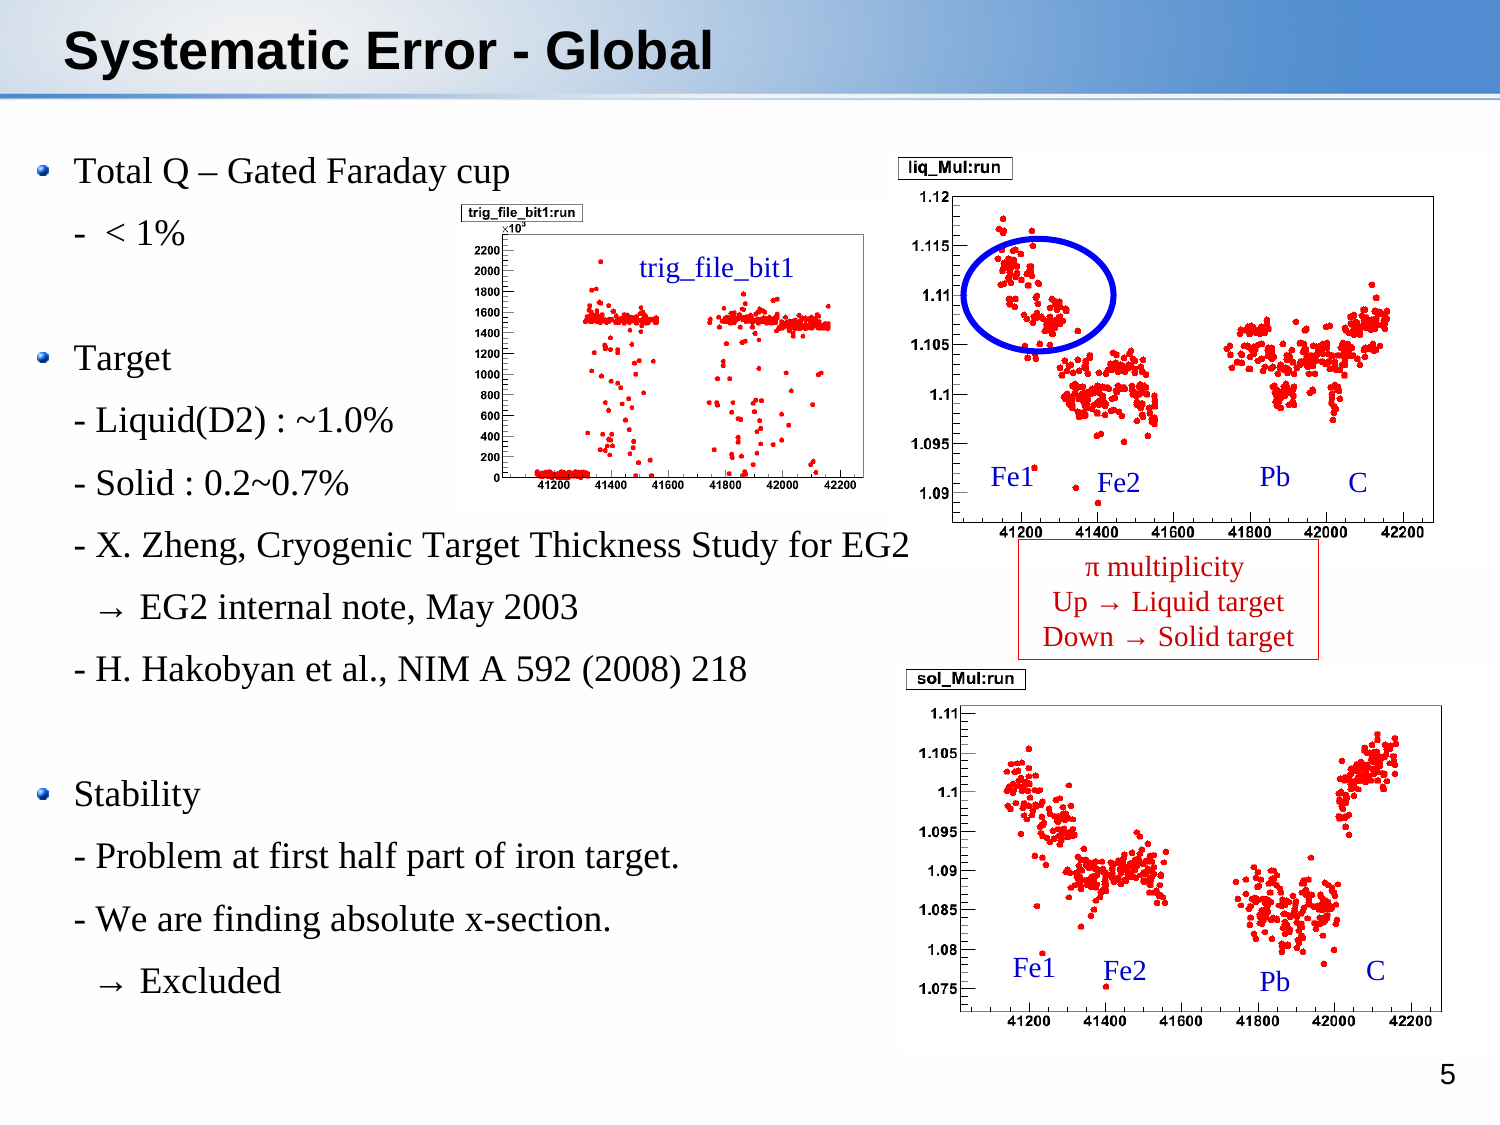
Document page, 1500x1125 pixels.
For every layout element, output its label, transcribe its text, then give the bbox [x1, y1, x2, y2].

text_box trig_file_bit1 [571, 241, 863, 291]
text_box C [1320, 455, 1396, 506]
text_box π multiplicity Up → Liquid target Down → Solid target [1018, 539, 1319, 660]
title Systematic Error - Global [49, 12, 1463, 94]
text_box Fe1 [996, 941, 1072, 992]
text_box Fe2 [1087, 943, 1163, 994]
list Total Q – Gated Faraday cup - < 1% Target - Liquid(D2) : ~1.0% - Solid : 0.2~0.7% - X. Zheng, Cryogenic Target Thickness Study for EG2 → EG2 internal note, May 2003 - H. Hakobyan et al., NIM A 592 (2008) 218 Stability - Problem at first half part of iron target. - We are finding absolute x-section. → Excluded [37, 150, 1436, 1088]
text_box Fe1 [975, 449, 1051, 500]
text_box C [1338, 943, 1414, 994]
text_box Fe2 [1081, 455, 1157, 506]
text_box Pb [1237, 955, 1313, 1006]
text_box Pb [1237, 449, 1313, 500]
picture [0, 0, 1500, 1125]
